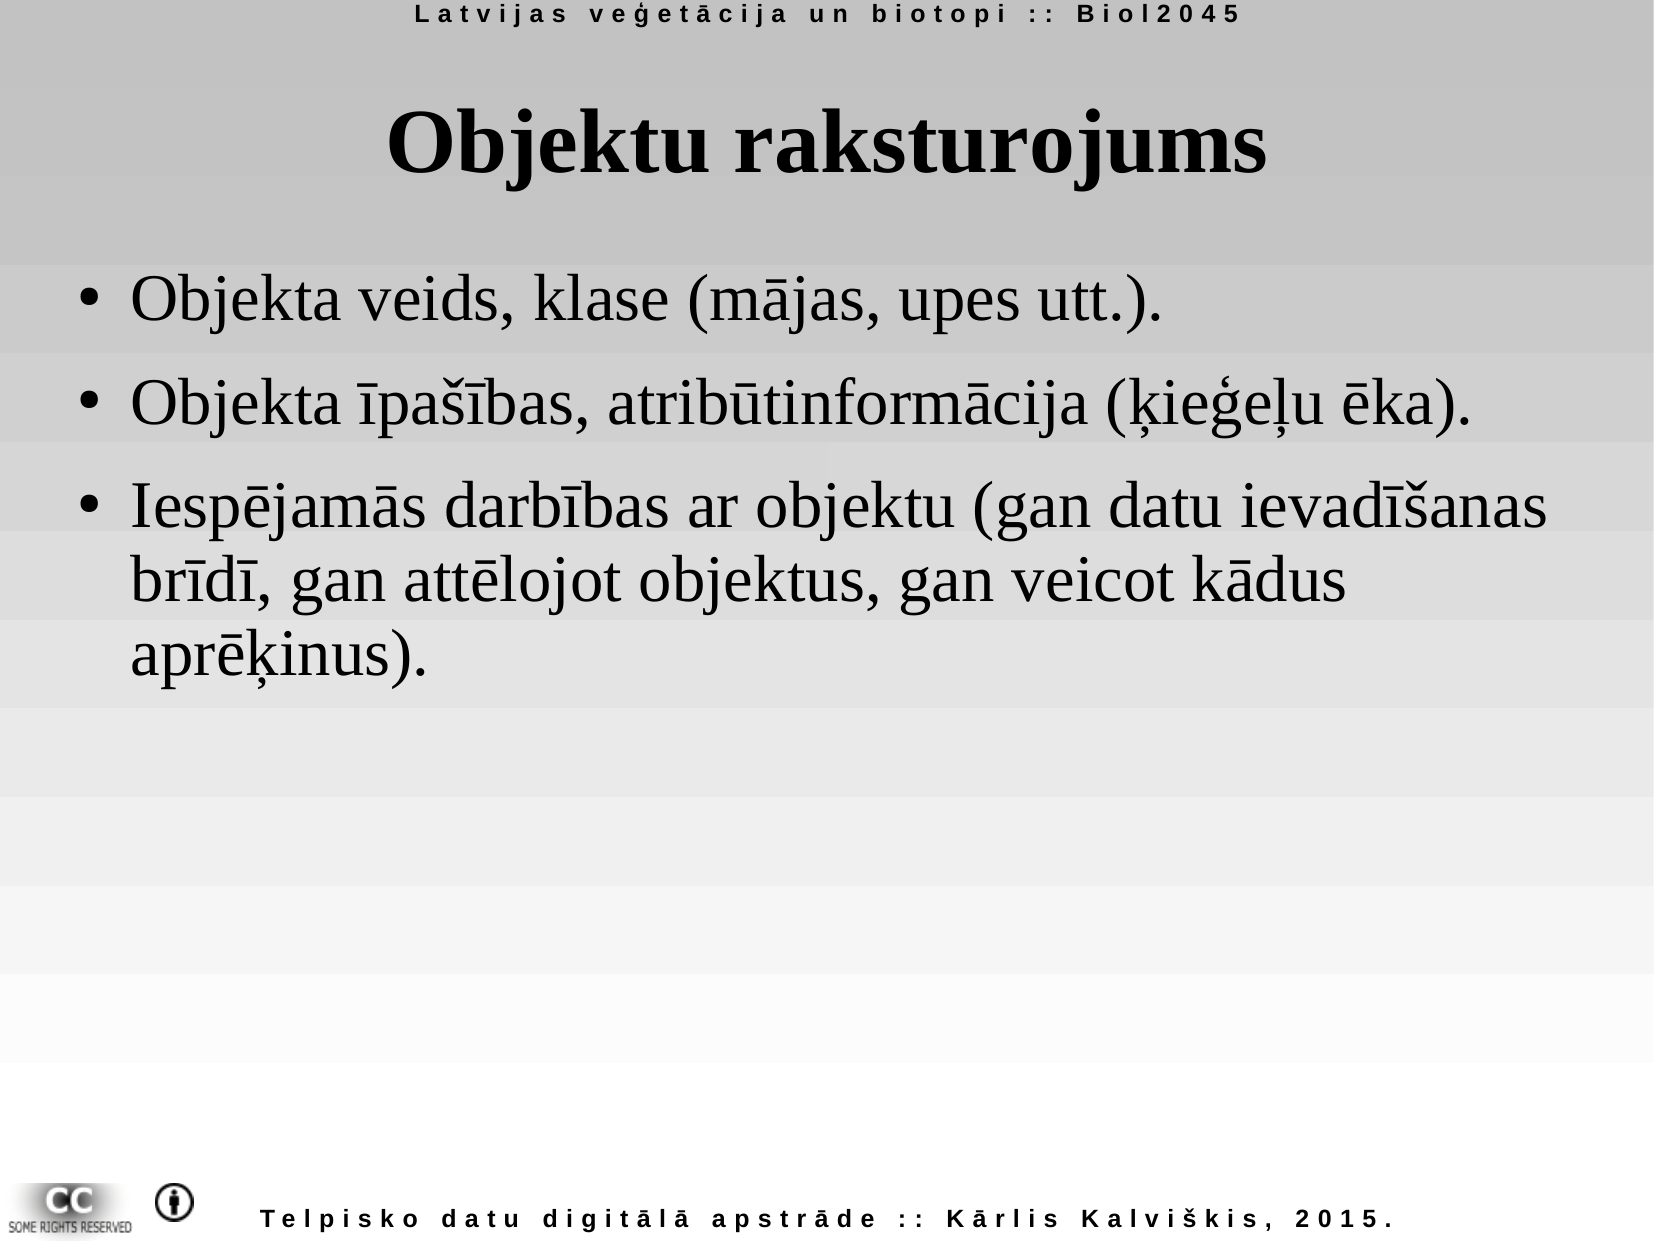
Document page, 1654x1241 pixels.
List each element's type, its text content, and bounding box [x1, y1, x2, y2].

picture [0, 0, 1654, 1241]
list Objekta veids, klase (mājas, upes utt.). Objekta īpašības, atribūtinformācija (ķieģeļu ēka). Iespējamās darbības ar objektu (gan datu ievadīšanas brīdī, gan attēlojot objektus, gan veicot kādus aprēķinus). [59, 261, 1596, 981]
title Objektu raksturojums [59, 37, 1596, 246]
